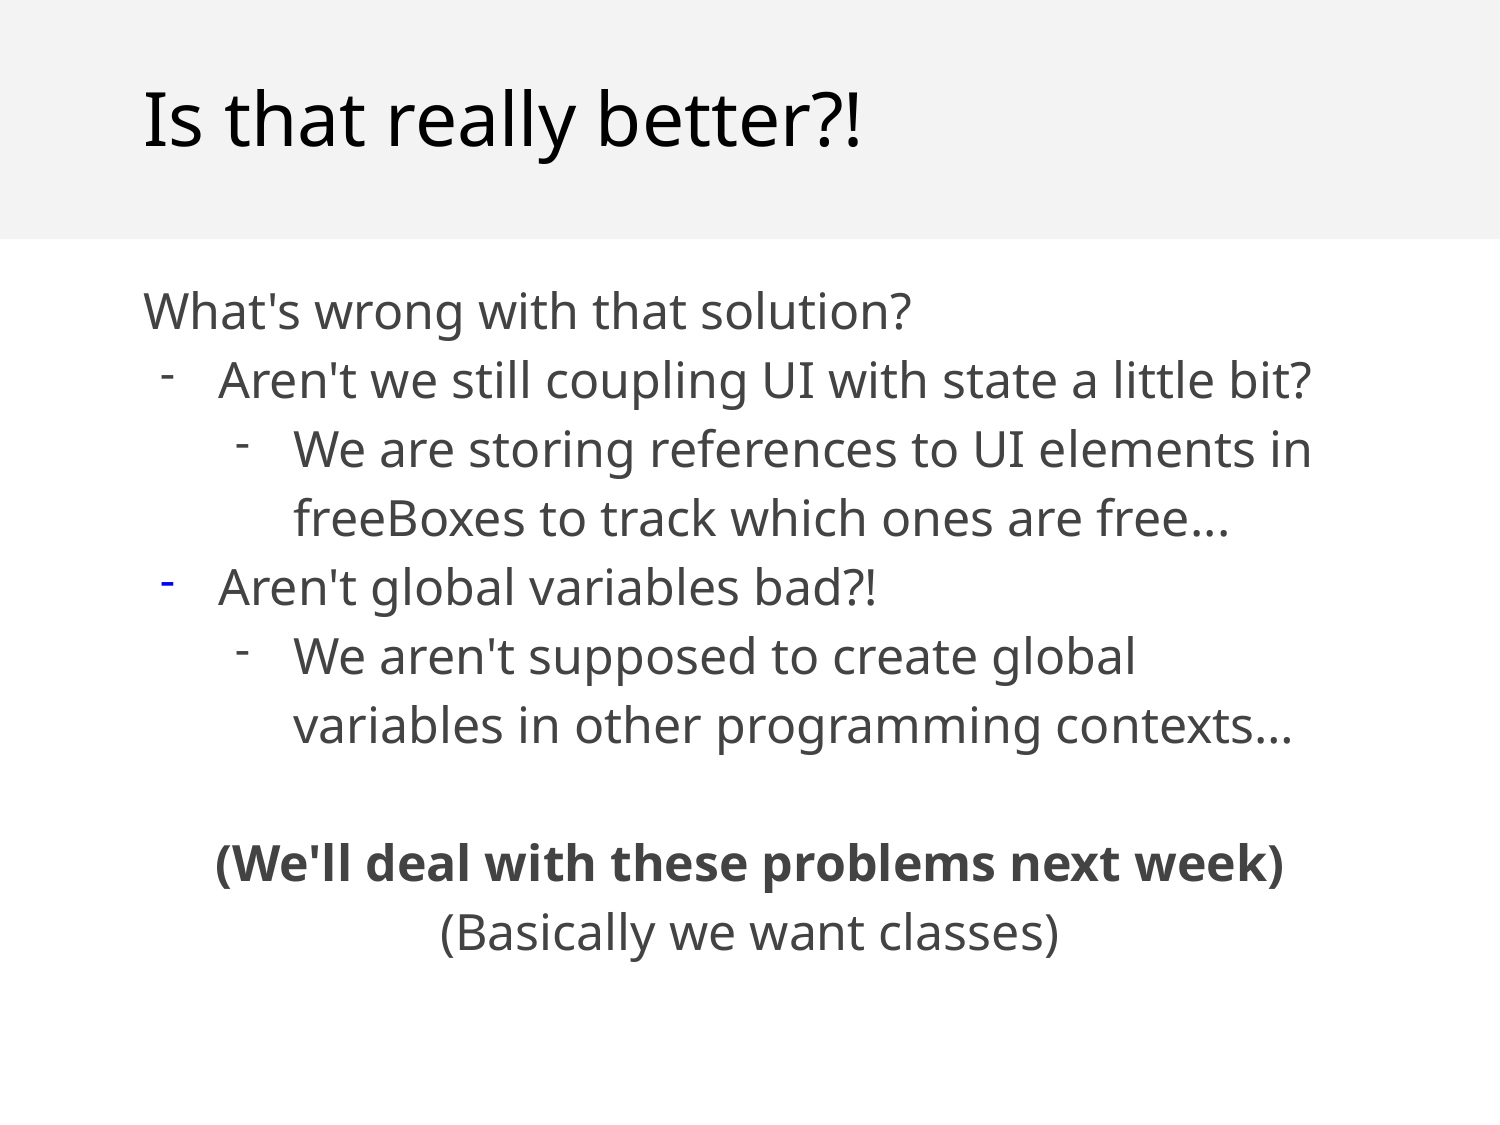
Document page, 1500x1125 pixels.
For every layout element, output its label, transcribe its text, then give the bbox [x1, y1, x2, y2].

title Is that really better?! [128, 56, 1372, 183]
list What's wrong with that solution? Aren't we still coupling UI with state a little bit? We are storing references to UI elements in freeBoxes to track which ones are free... Aren't global variables bad?! We aren't supposed to create global variables in other programming contexts… (We'll deal with these problems next week) (Basically we want classes) [128, 255, 1372, 1004]
